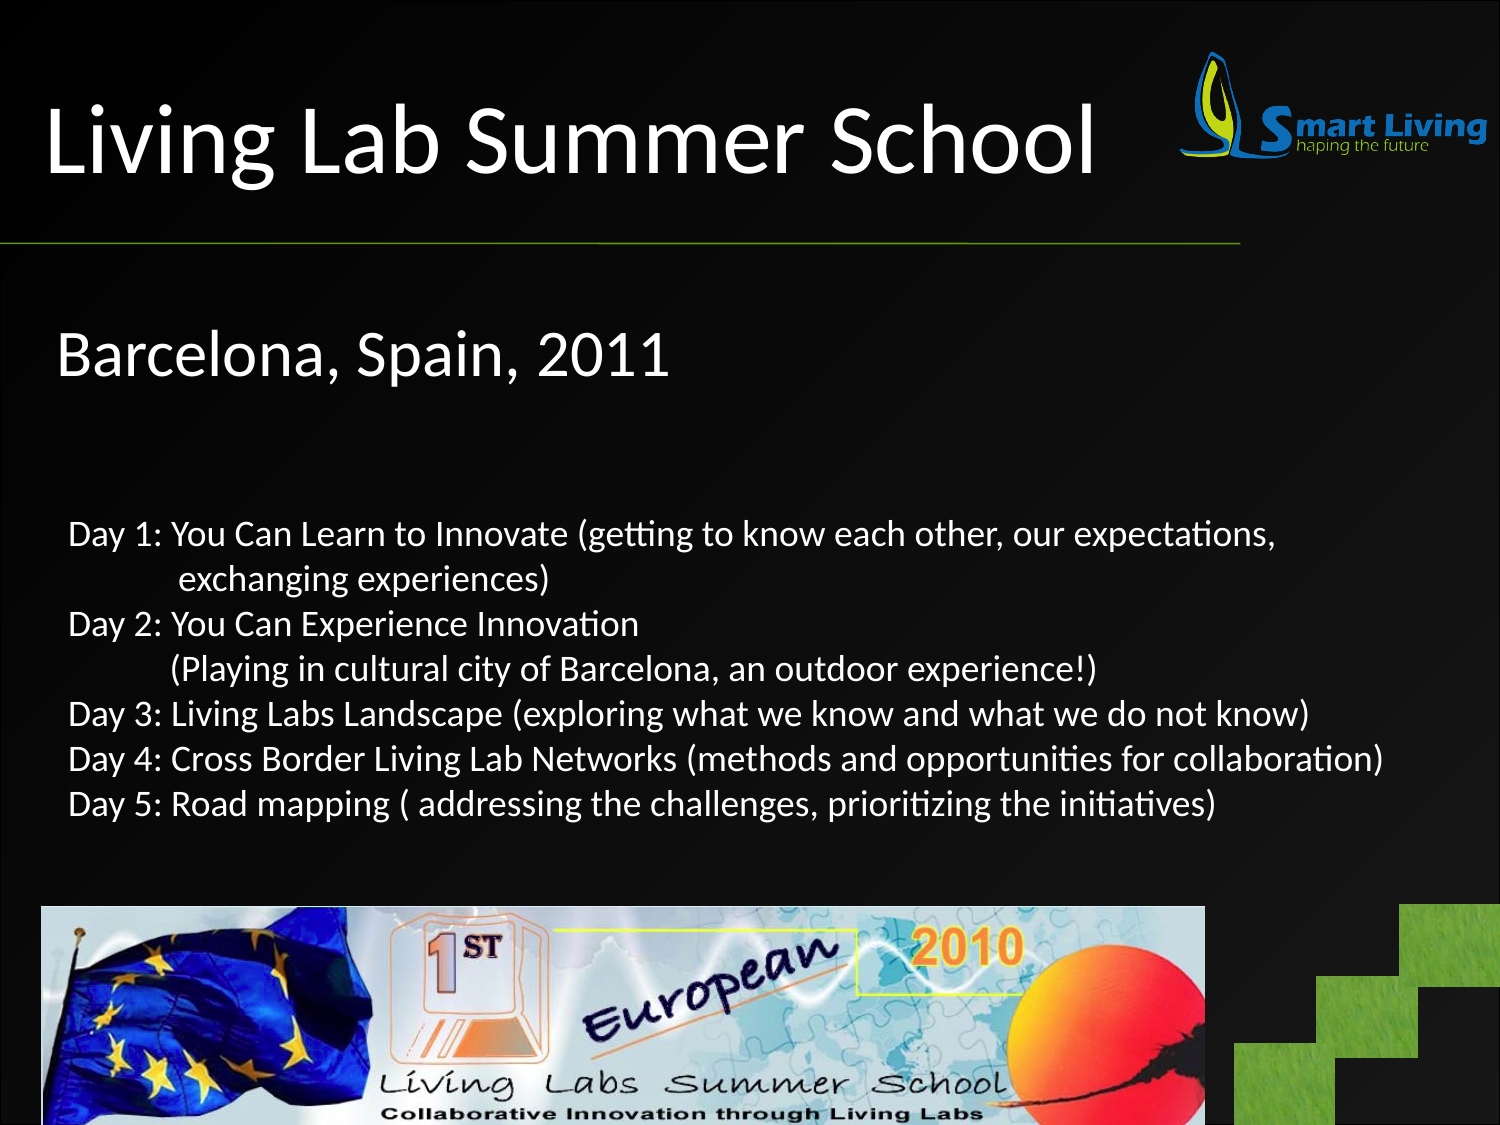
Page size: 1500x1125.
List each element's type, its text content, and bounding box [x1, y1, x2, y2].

text_box Living Lab Summer School [29, 66, 1115, 202]
text_box Day 1: You Can Learn to Innovate (getting to know each other, our expectations, exchanging experiences) Day 2: You Can Experience Innovation (Playing in cultural city of Barcelona, an outdoor experience!) Day 3: Living Labs Landscape (exploring what we know and what we do not know) Day 4: Cross Border Living Lab Networks (methods and opportunities for collaboration) Day 5: Road mapping ( addressing the challenges, prioritizing the initiatives) [53, 456, 1435, 877]
picture [41, 906, 1205, 1125]
text_box Barcelona, Spain, 2011 [41, 303, 687, 398]
